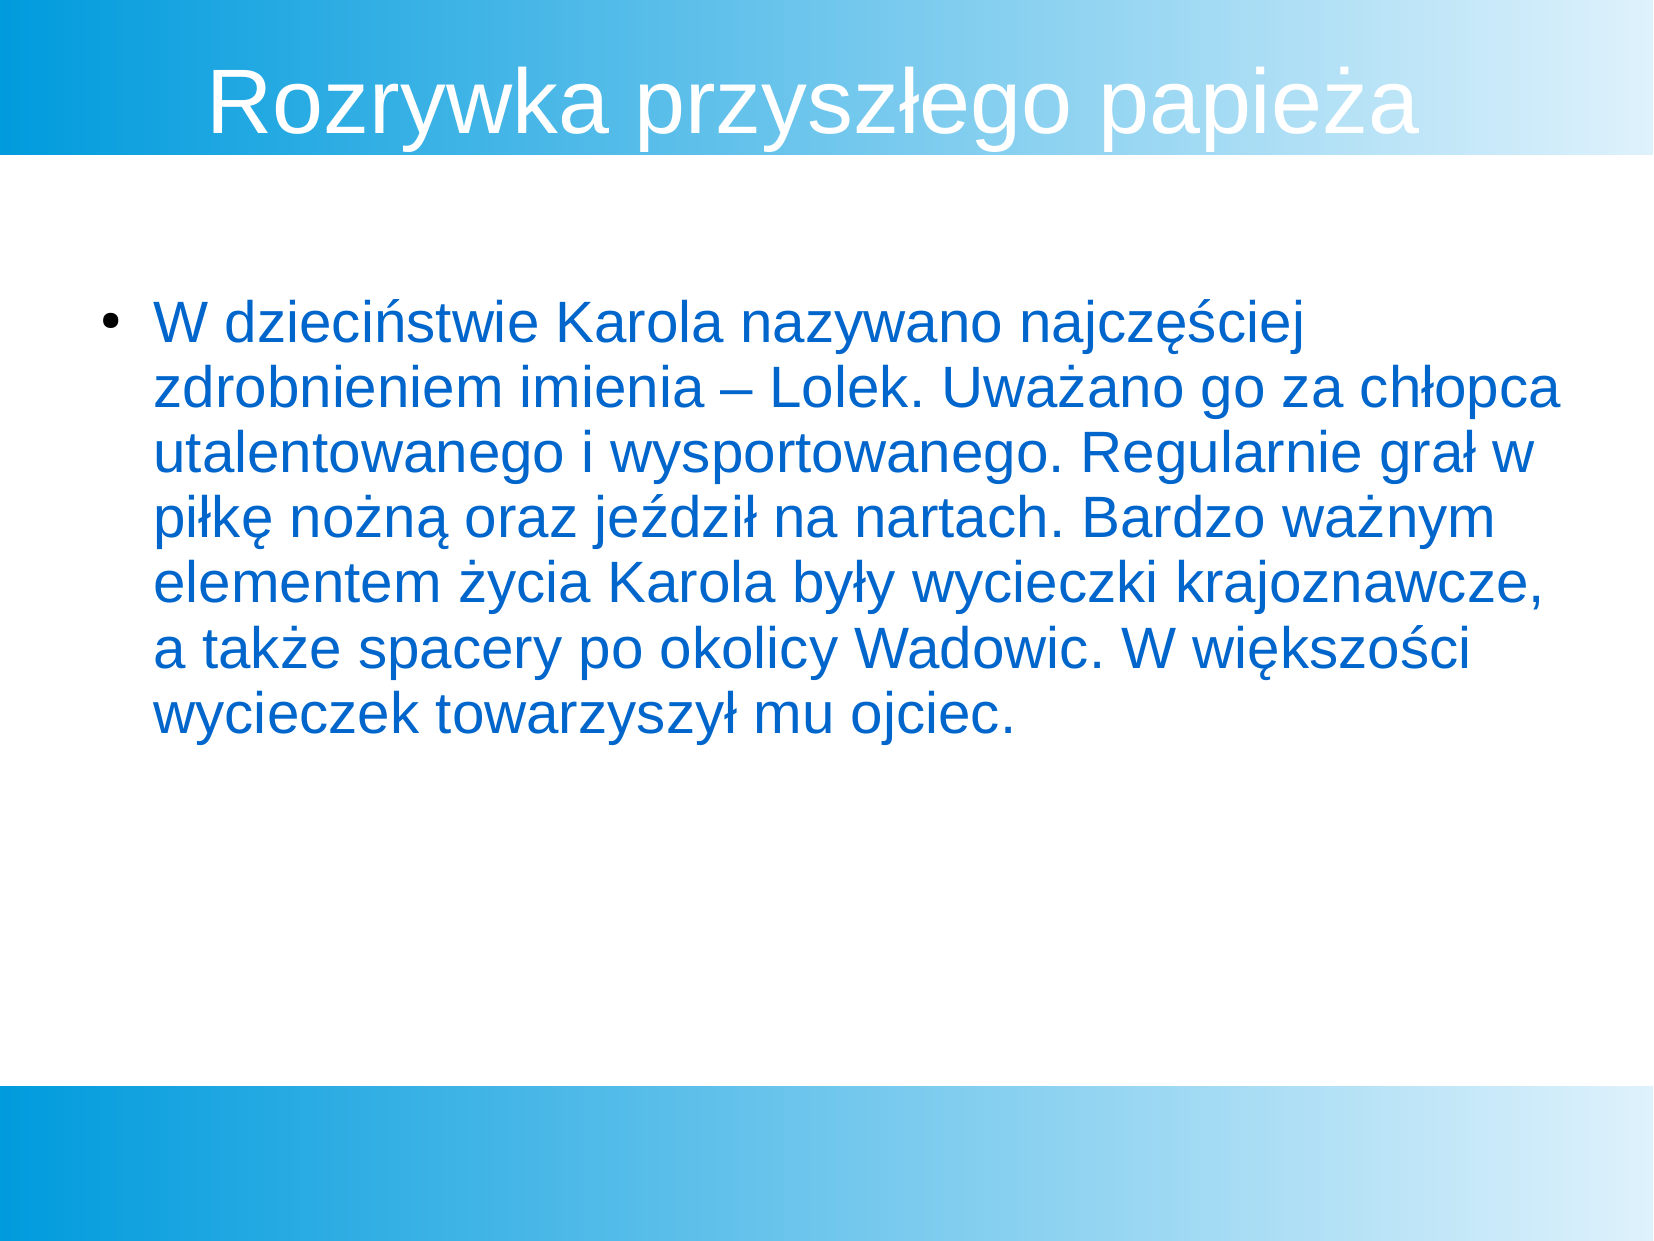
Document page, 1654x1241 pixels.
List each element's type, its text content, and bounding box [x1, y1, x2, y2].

title Rozrywka przyszłego papieża [82, 49, 1571, 155]
list W dzieciństwie Karola nazywano najczęściej zdrobnieniem imienia – Lolek. Uważano go za chłopca utalentowanego i wysportowanego. Regularnie grał w piłkę nożną oraz jeździł na nartach. Bardzo ważnym elementem życia Karola były wycieczki krajoznawcze, a także spacery po okolicy Wadowic. W większości wycieczek towarzyszył mu ojciec. [82, 290, 1571, 1010]
